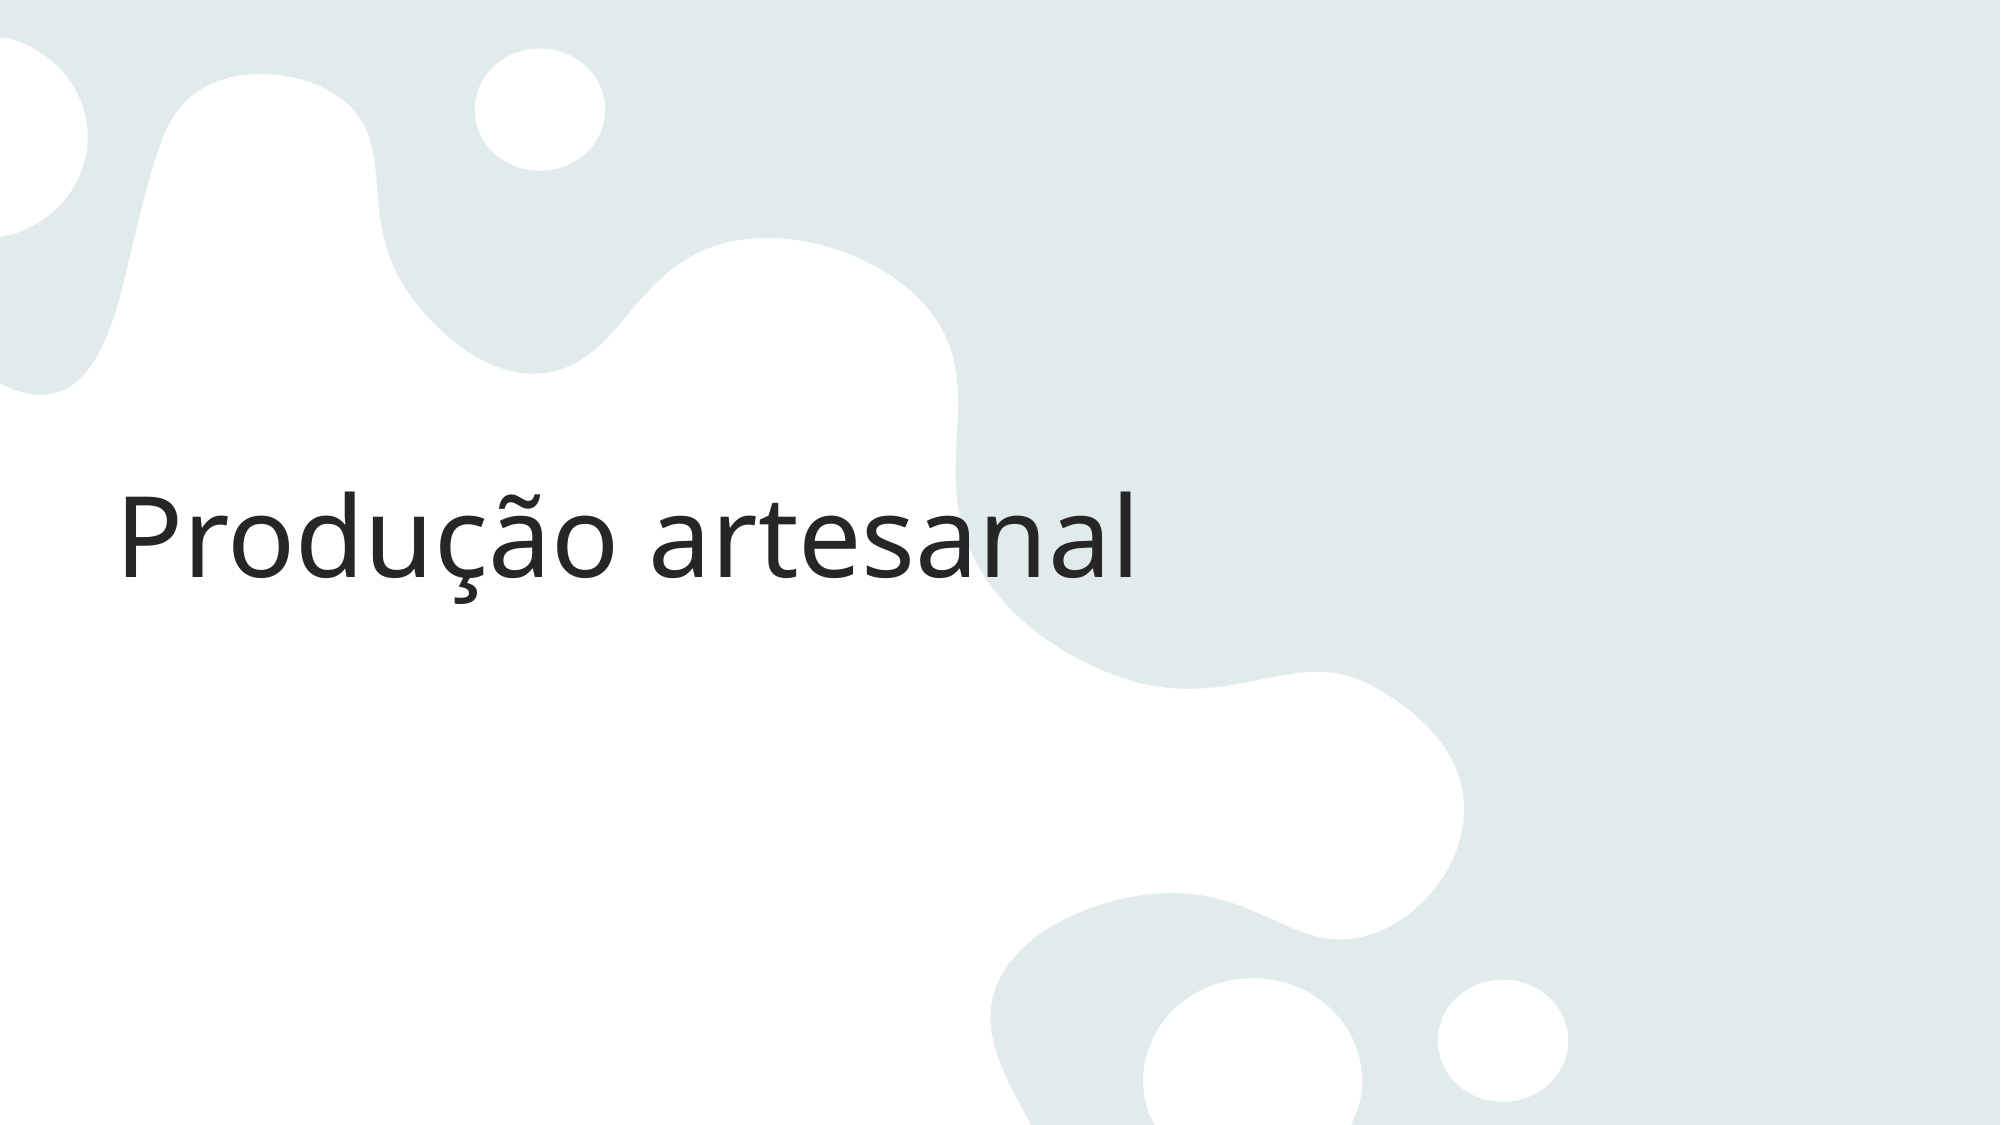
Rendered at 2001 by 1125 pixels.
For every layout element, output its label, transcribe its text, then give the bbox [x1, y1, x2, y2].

title Produção artesanal [100, 91, 1901, 608]
